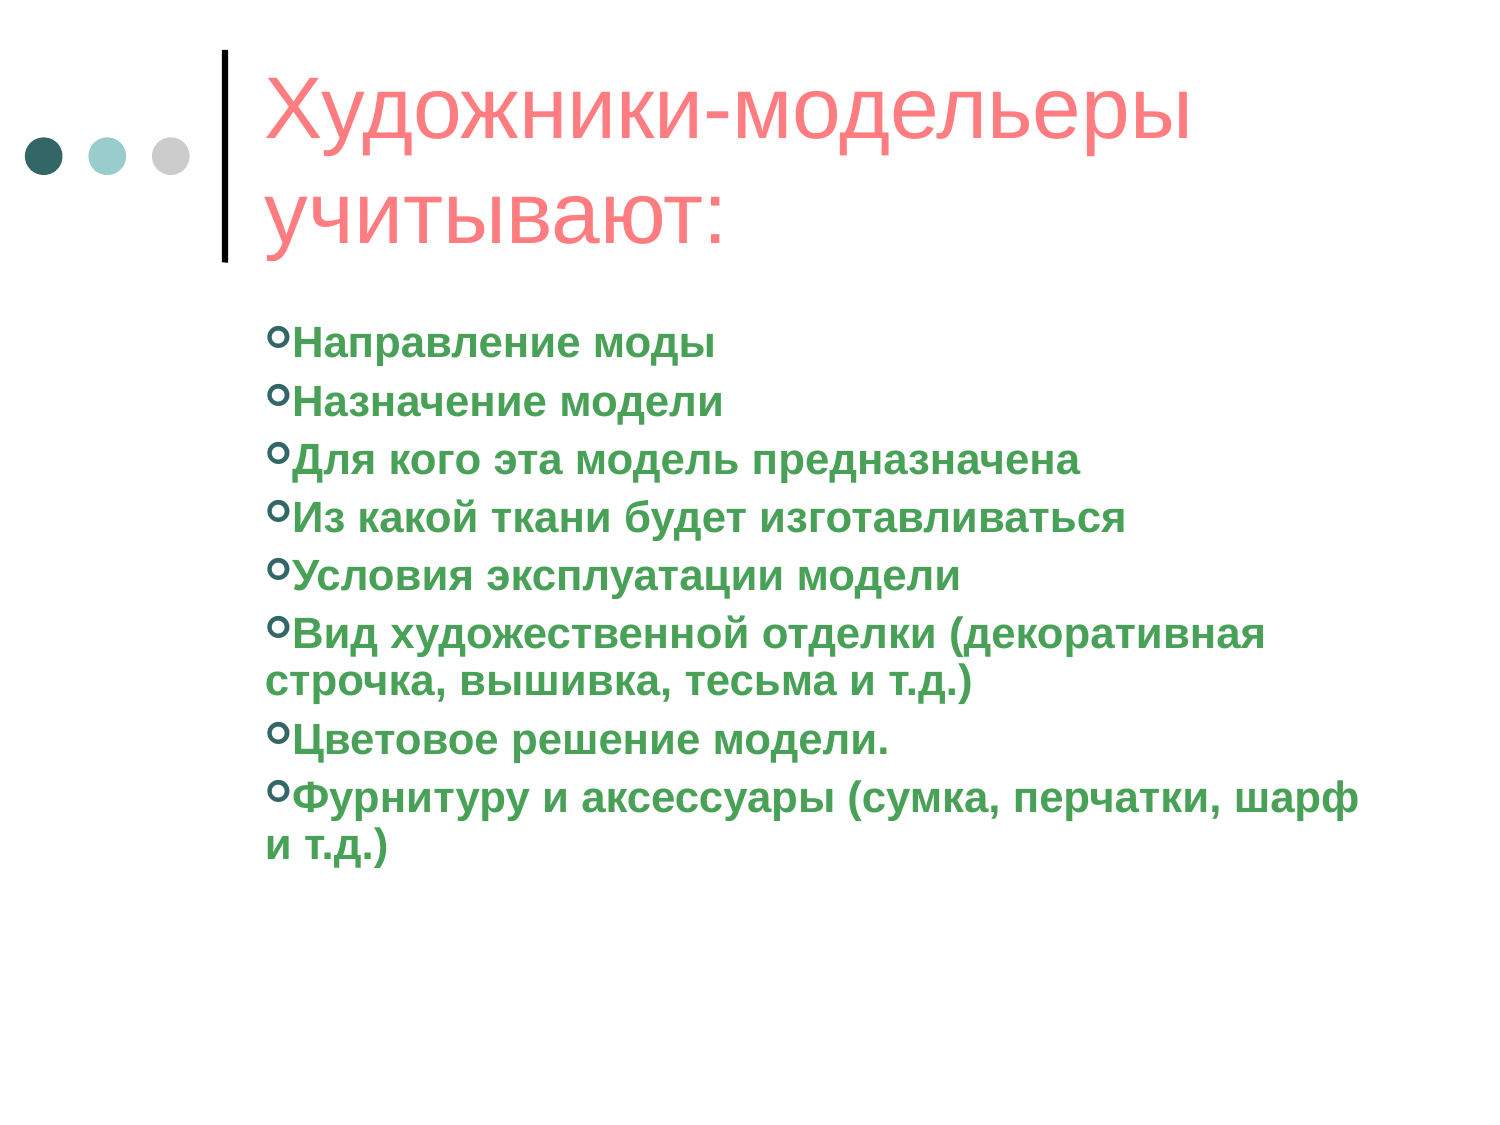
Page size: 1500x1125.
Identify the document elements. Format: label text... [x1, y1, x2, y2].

list Направление моды Назначение модели Для кого эта модель предназначена Из какой ткани будет изготавливаться Условия эксплуатации модели Вид художественной отделки (декоративная строчка, вышивка, тесьма и т.д.) Цветовое решение модели. Фурнитуру и аксессуары (сумка, перчатки, шарф и т.д.) [249, 312, 1401, 988]
title Художники-модельеры учитывают: [249, 31, 1401, 282]
